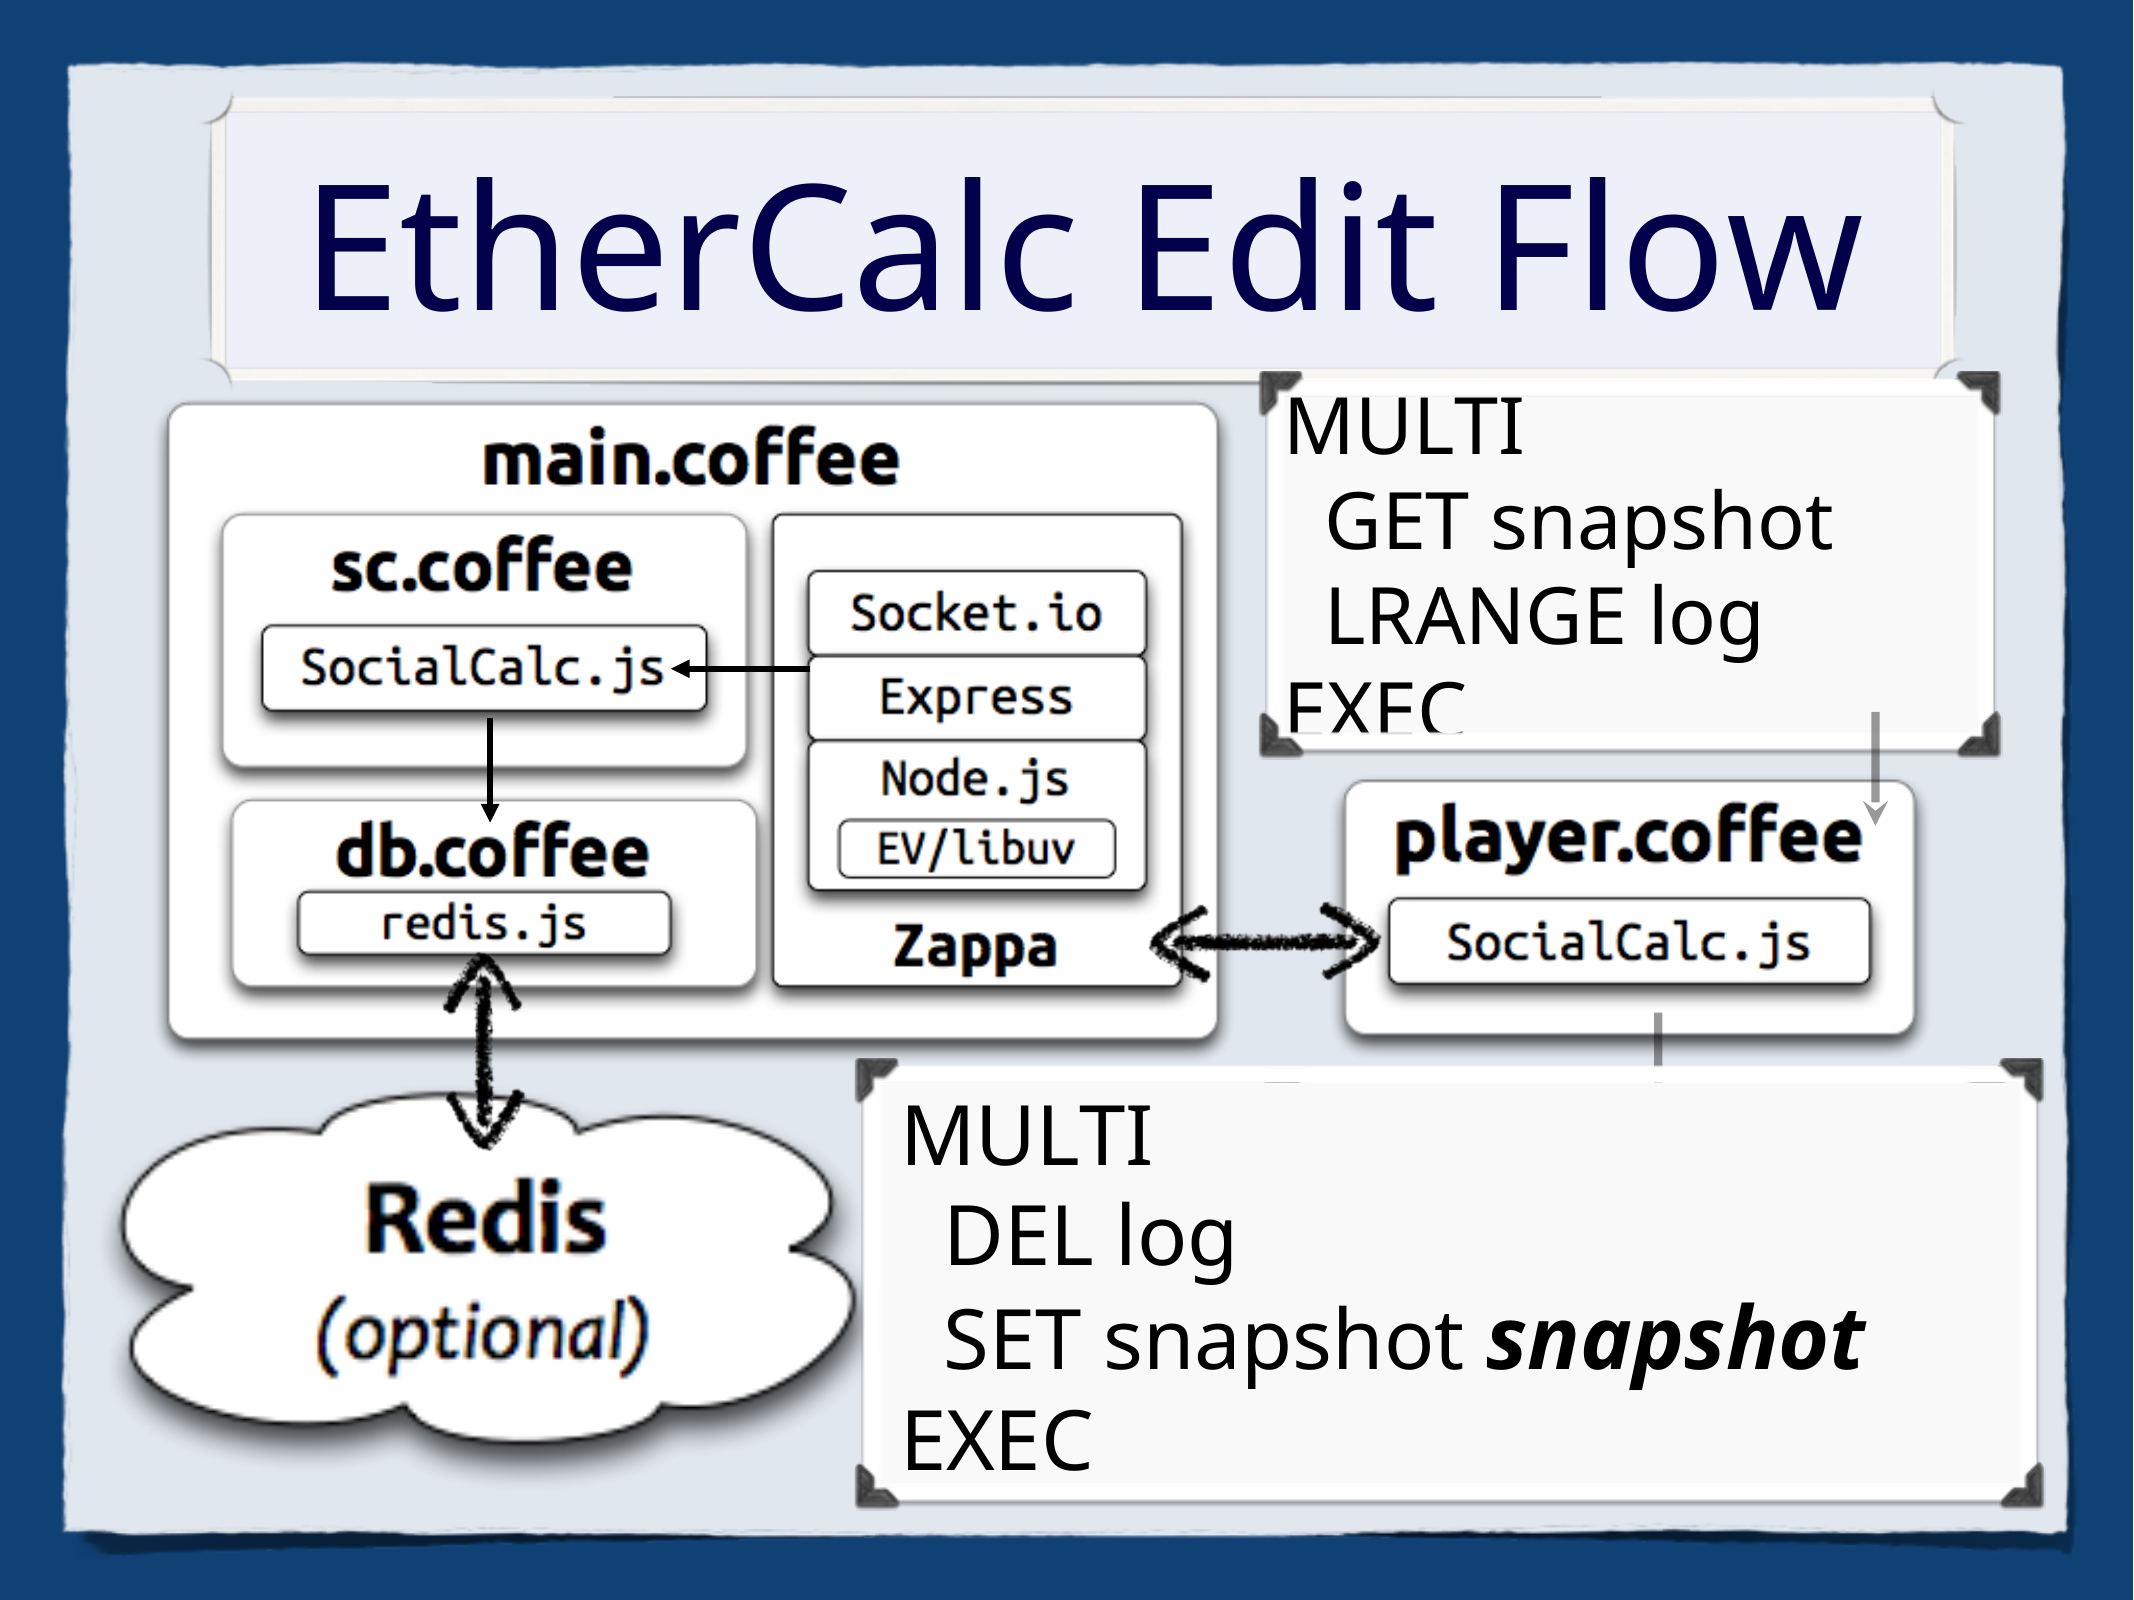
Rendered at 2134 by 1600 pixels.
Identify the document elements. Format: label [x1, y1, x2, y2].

picture [45, 52, 2078, 1559]
